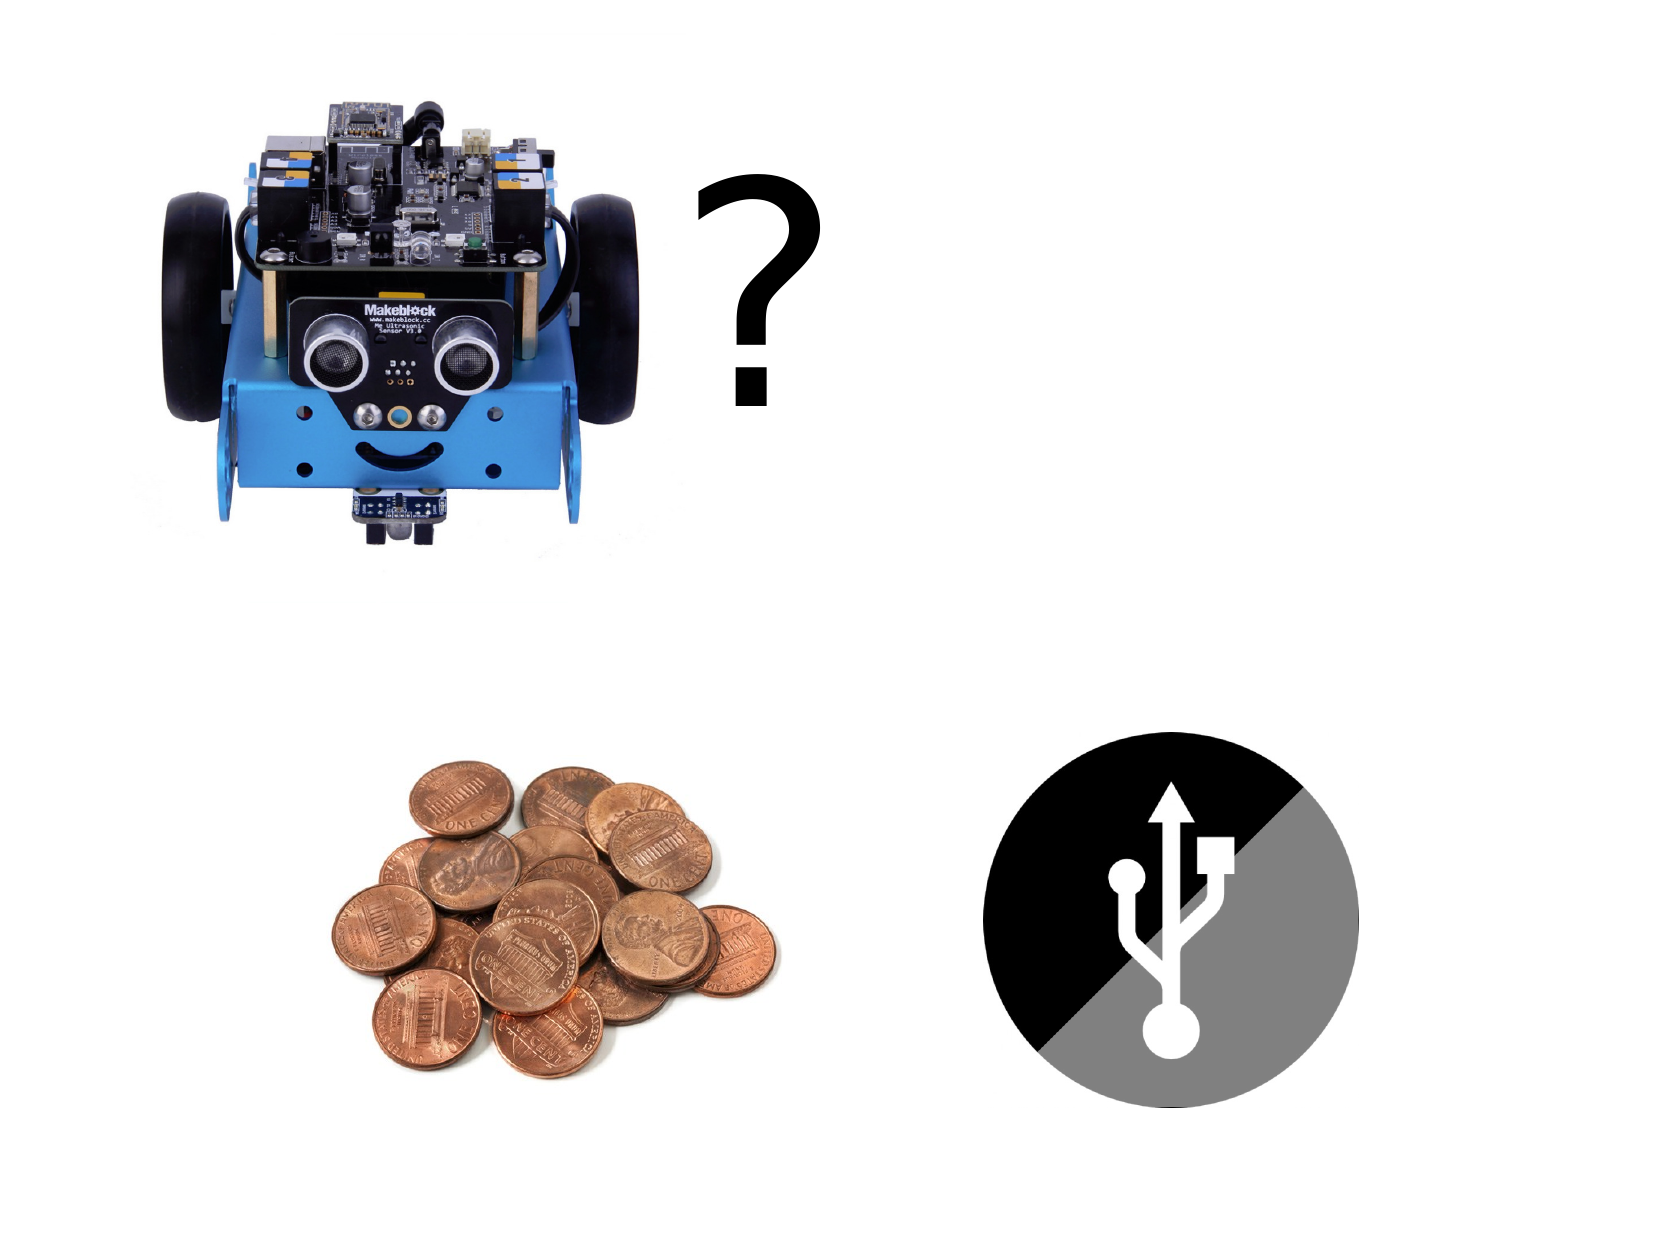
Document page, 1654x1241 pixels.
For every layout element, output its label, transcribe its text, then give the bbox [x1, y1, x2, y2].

picture [116, 33, 686, 603]
picture [983, 732, 1359, 1108]
text_box ? [686, 109, 884, 603]
picture [274, 755, 795, 1103]
